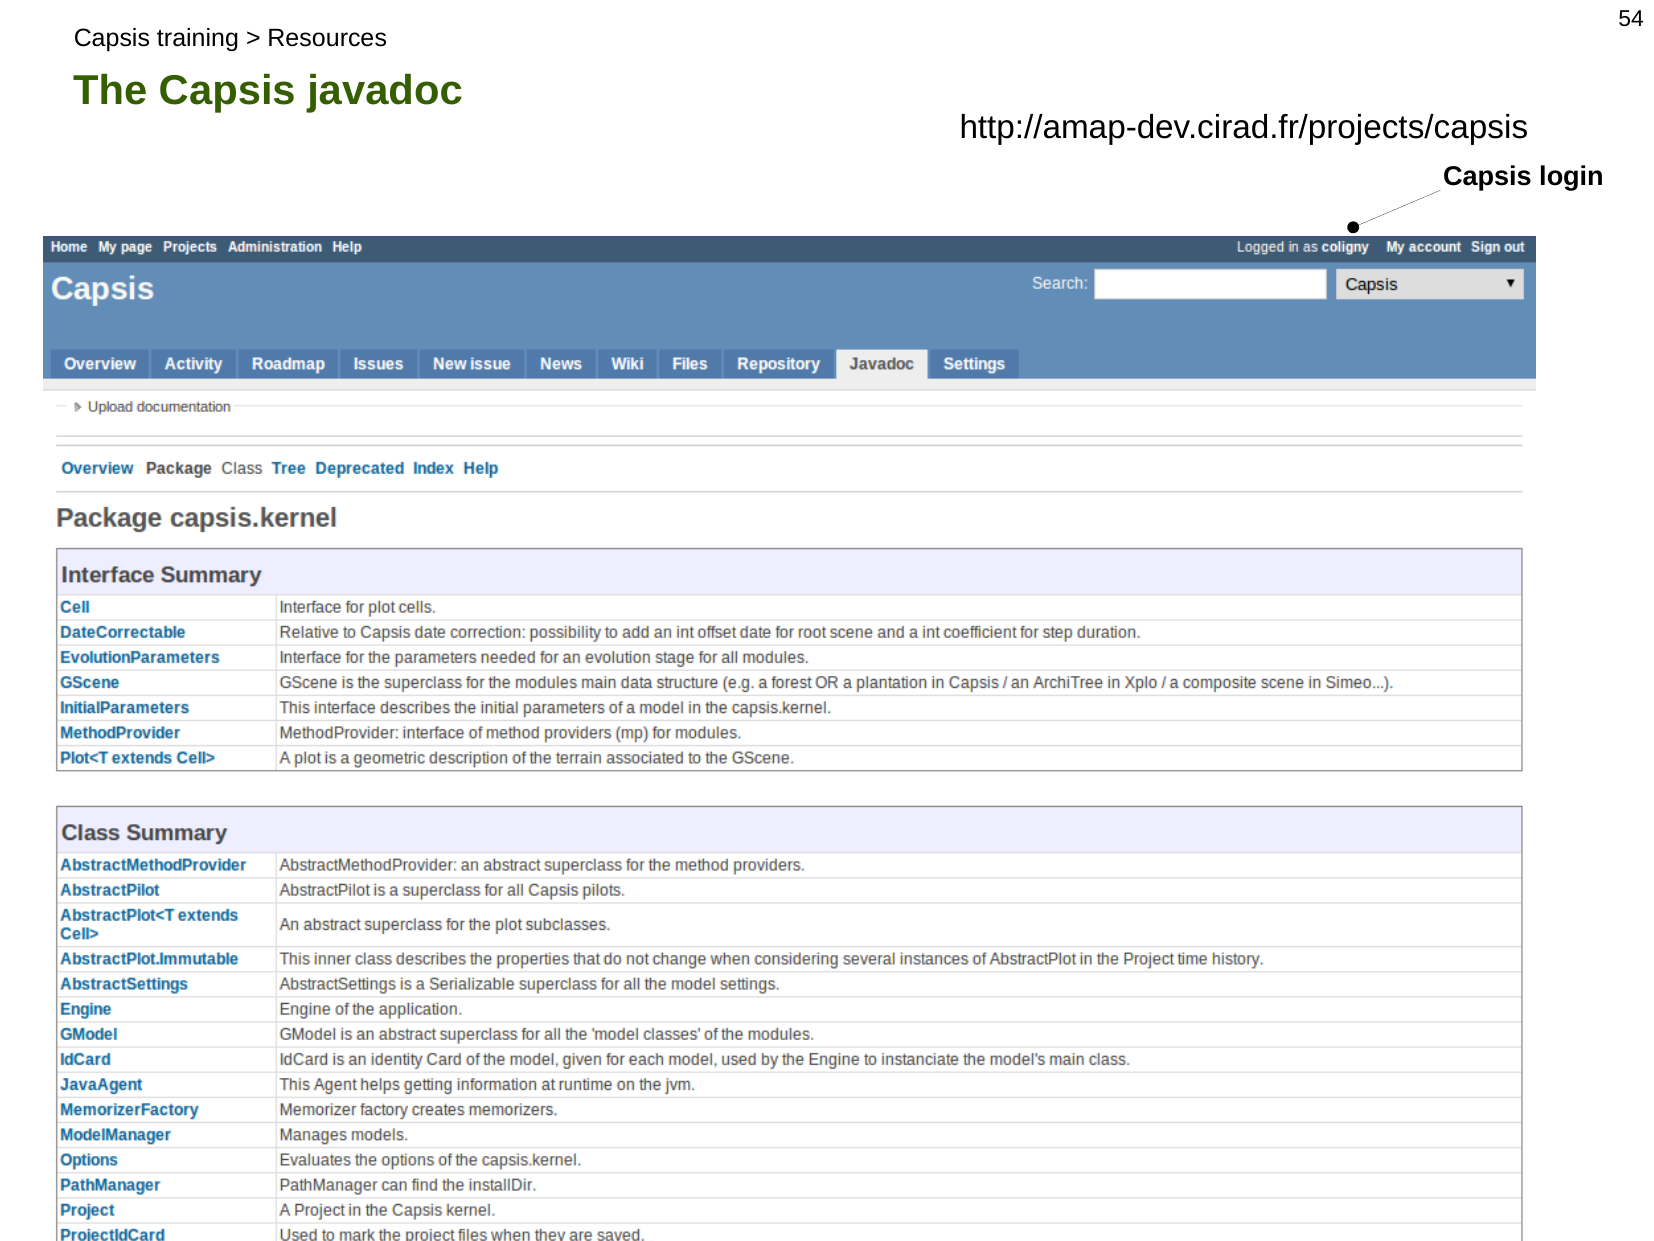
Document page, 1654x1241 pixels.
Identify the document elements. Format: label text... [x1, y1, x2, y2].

picture [43, 236, 1536, 1241]
text_box Capsis training > Resources [59, 16, 1004, 60]
text_box http://amap-dev.cirad.fr/projects/capsis [944, 101, 1621, 154]
text_box The Capsis javadoc [58, 59, 1151, 122]
text_box Capsis login [1416, 153, 1631, 202]
